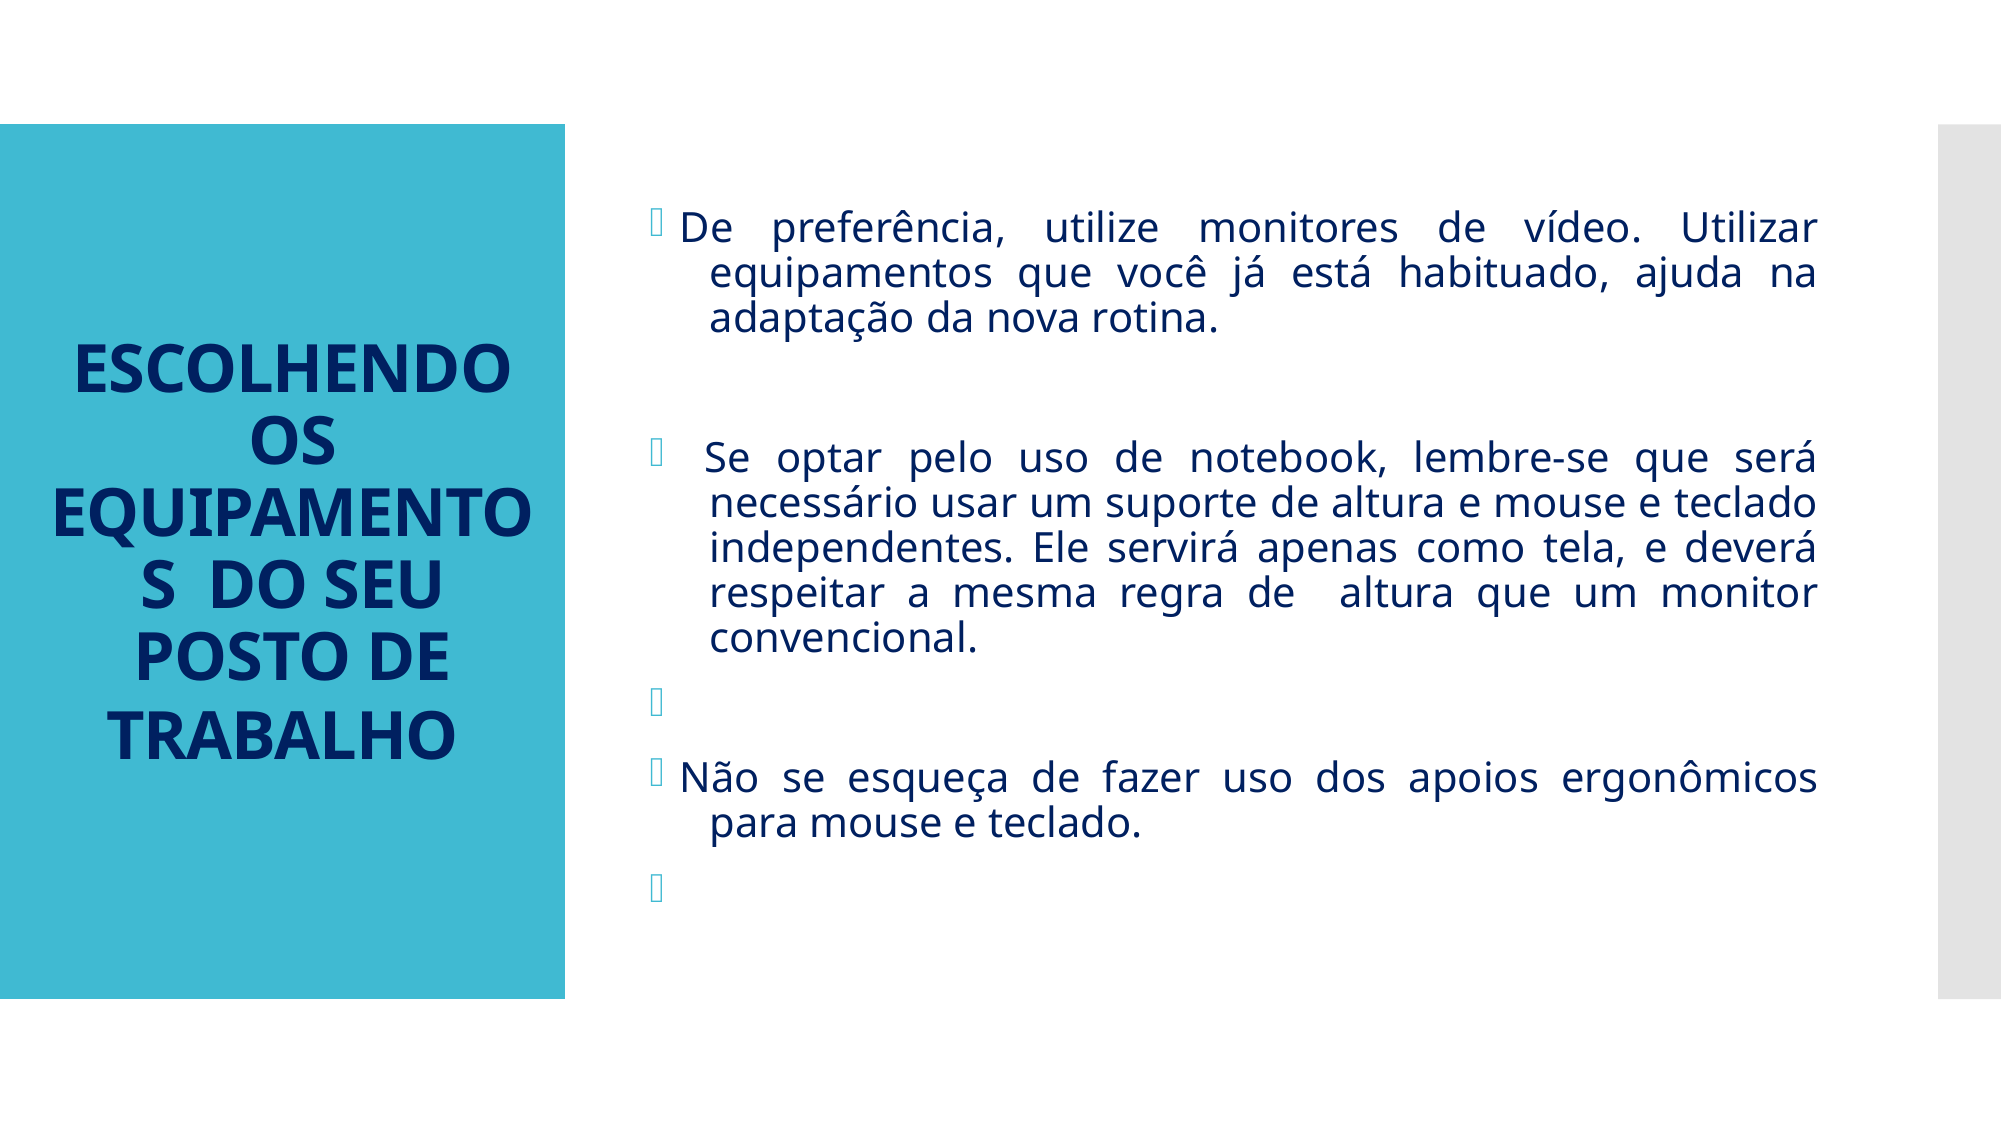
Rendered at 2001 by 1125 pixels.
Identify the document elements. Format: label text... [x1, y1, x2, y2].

title ESCOLHENDO OS EQUIPAMENTOS DO SEU POSTO DE TRABALHO [24, 177, 561, 933]
list De preferência, utilize monitores de vídeo. Utilizar equipamentos que você já está habituado, ajuda na adaptação da nova rotina. Se optar pelo uso de notebook, lembre-se que será necessário usar um suporte de altura e mouse e teclado independentes. Ele servirá apenas como tela, e deverá respeitar a mesma regra de altura que um monitor convencional. Não se esqueça de fazer uso dos apoios ergonômicos para mouse e teclado. [634, 141, 1835, 982]
